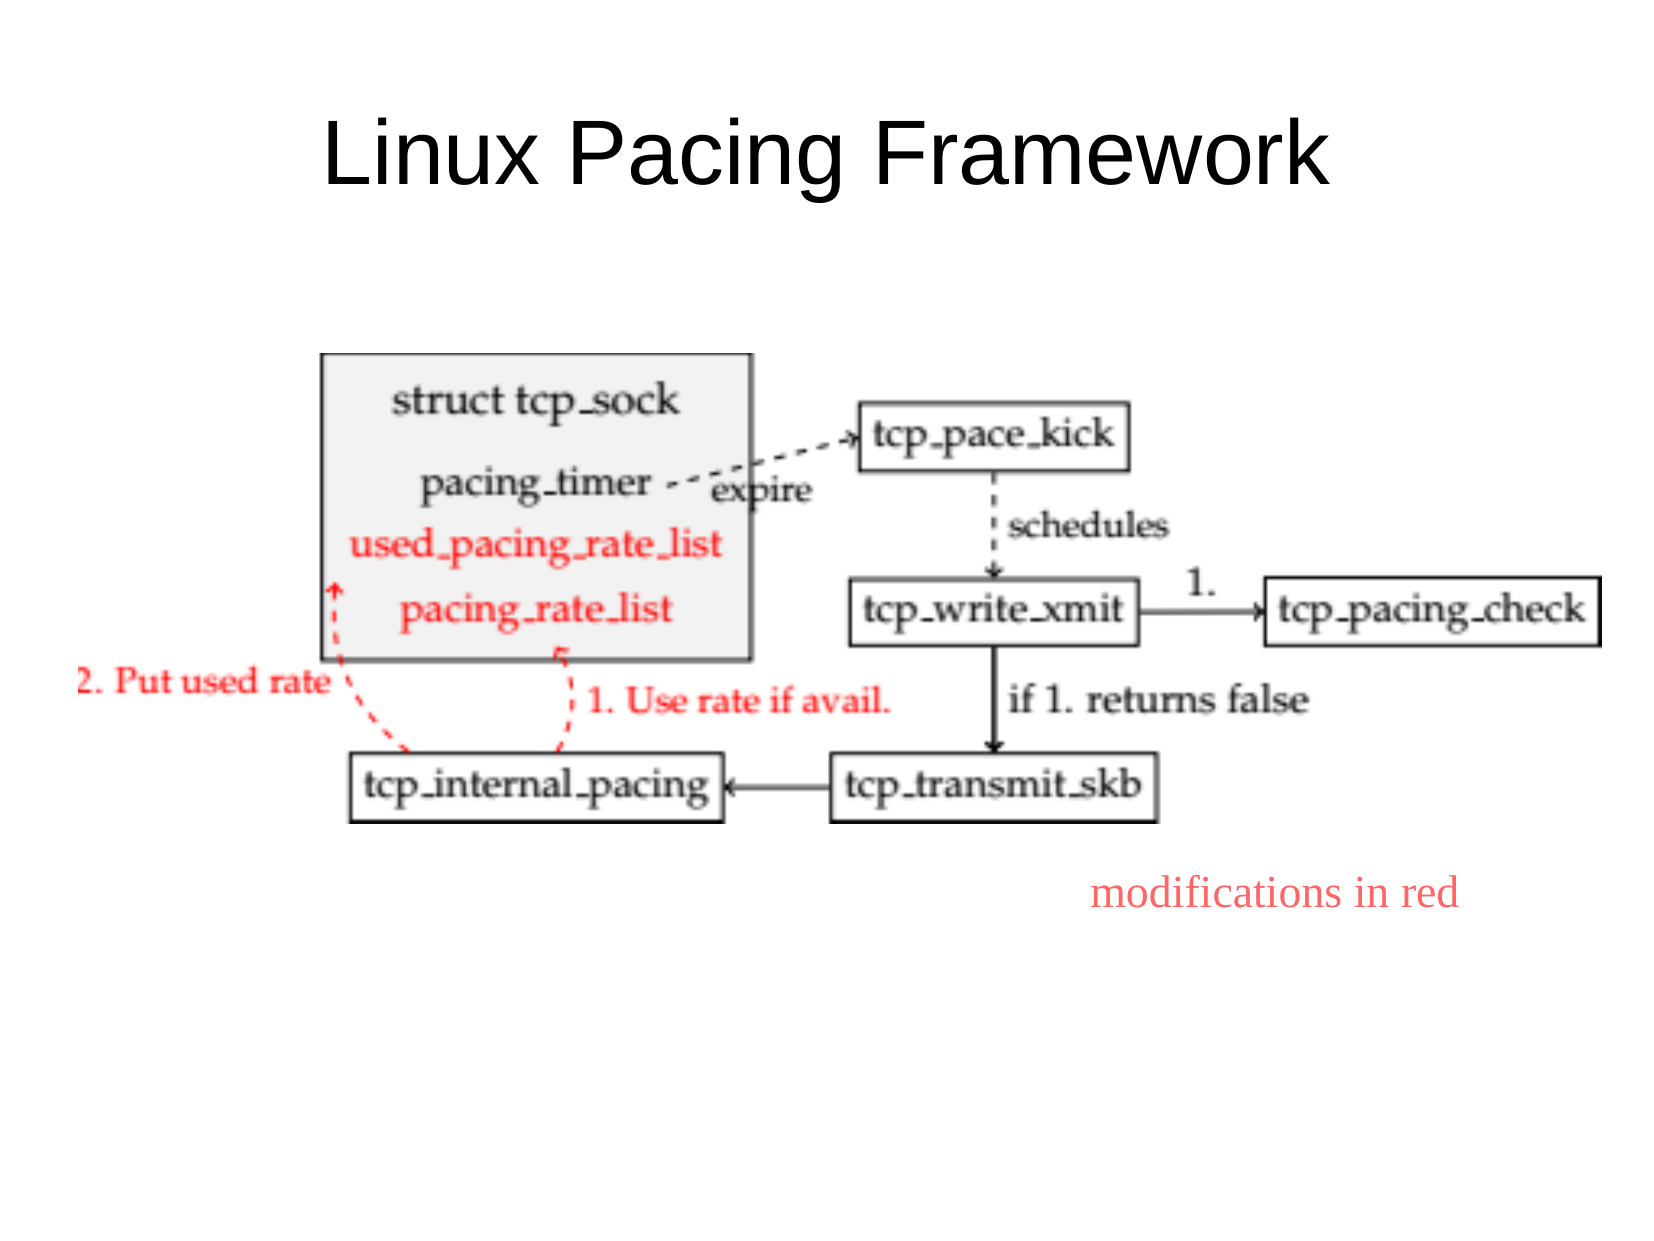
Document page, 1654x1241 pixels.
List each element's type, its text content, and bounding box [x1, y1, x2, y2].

picture [78, 353, 1602, 824]
title Linux Pacing Framework [82, 49, 1571, 257]
text_box modifications in red [1075, 859, 1475, 925]
